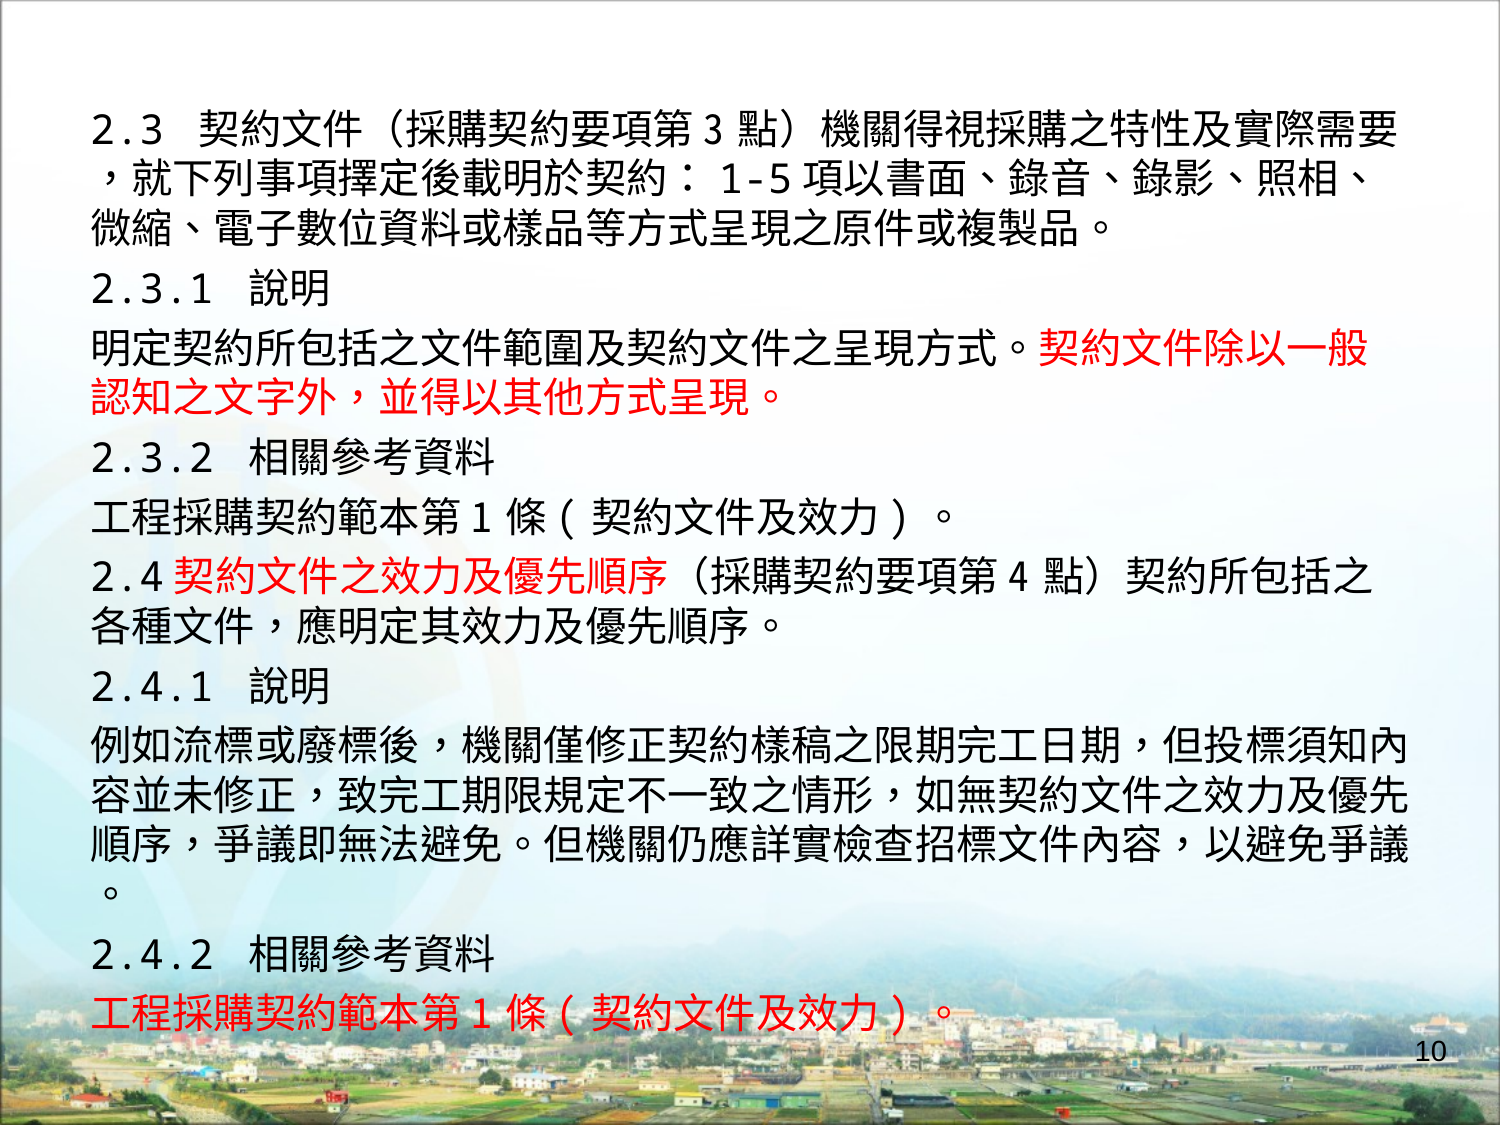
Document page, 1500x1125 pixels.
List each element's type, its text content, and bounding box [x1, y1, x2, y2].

text_box <編號> [1111, 1024, 1462, 1103]
picture [0, 0, 1500, 1125]
list 2.3 契約文件（採購契約要項第3點）機關得視採購之特性及實際需要，就下列事項擇定後載明於契約：1-5項以書面、錄音、錄影、照相、微縮、電子數位資料或樣品等方式呈現之原件或複製品。 2.3.1 說明 明定契約所包括之文件範圍及契約文件之呈現方式。契約文件除以一般認知之文字外，並得以其他方式呈現。 2.3.2 相關參考資料 工程採購契約範本第1條(契約文件及效力)。 2.4契約文件之效力及優先順序（採購契約要項第4點）契約所包括之各種文件，應明定其效力及優先順序。 2.4.1 說明 例如流標或廢標後，機關僅修正契約樣稿之限期完工日期，但投標須知內容並未修正，致完工期限規定不一致之情形，如無契約文件之效力及優先順序，爭議即無法避免。但機關仍應詳實檢查招標文件內容，以避免爭議。 2.4.2 相關參考資料 工程採購契約範本第1條(契約文件及效力)。 [75, 95, 1426, 1053]
